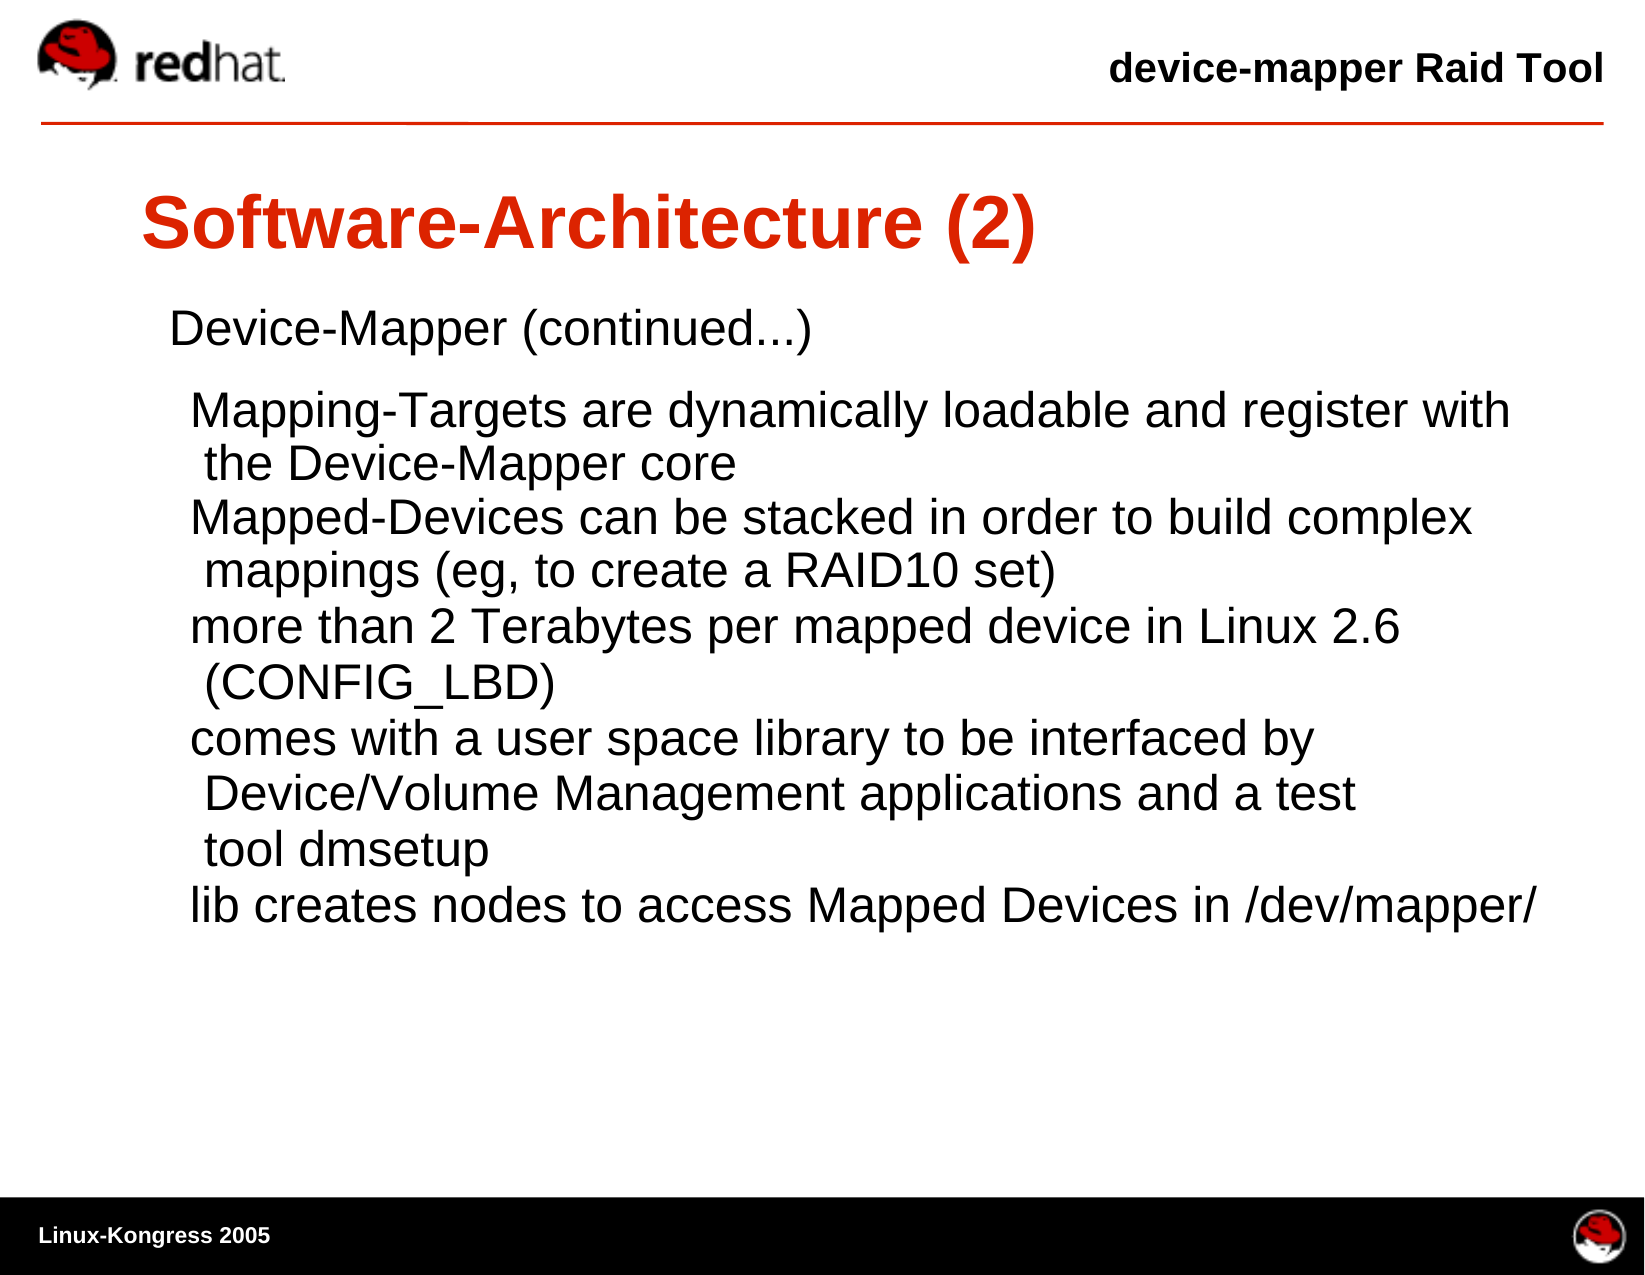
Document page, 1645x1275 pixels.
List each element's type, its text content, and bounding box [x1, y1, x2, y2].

text_box [0, 1197, 1645, 1275]
text_box Software-Architecture (2) [141, 180, 1271, 274]
text_box Mapping-Targets are dynamically loadable and register with the Device-Mapper core Mapped-Devices can be stacked in order to build complex mappings (eg, to create a RAID10 set) more than 2 Terabytes per mapped device in Linux 2.6 (CONFIG_LBD) comes with a user space library to be interfaced by Device/Volume Management applications and a test tool dmsetup lib creates nodes to access Mapped Devices in /dev/mapper/ [176, 384, 1556, 1120]
picture [36, 17, 285, 102]
text_box Linux-Kongress 2005 [38, 1222, 381, 1252]
text_box Device-Mapper (continued...) [154, 299, 1488, 425]
picture [1568, 1206, 1631, 1270]
text_box device-mapper Raid Tool [959, 44, 1605, 97]
